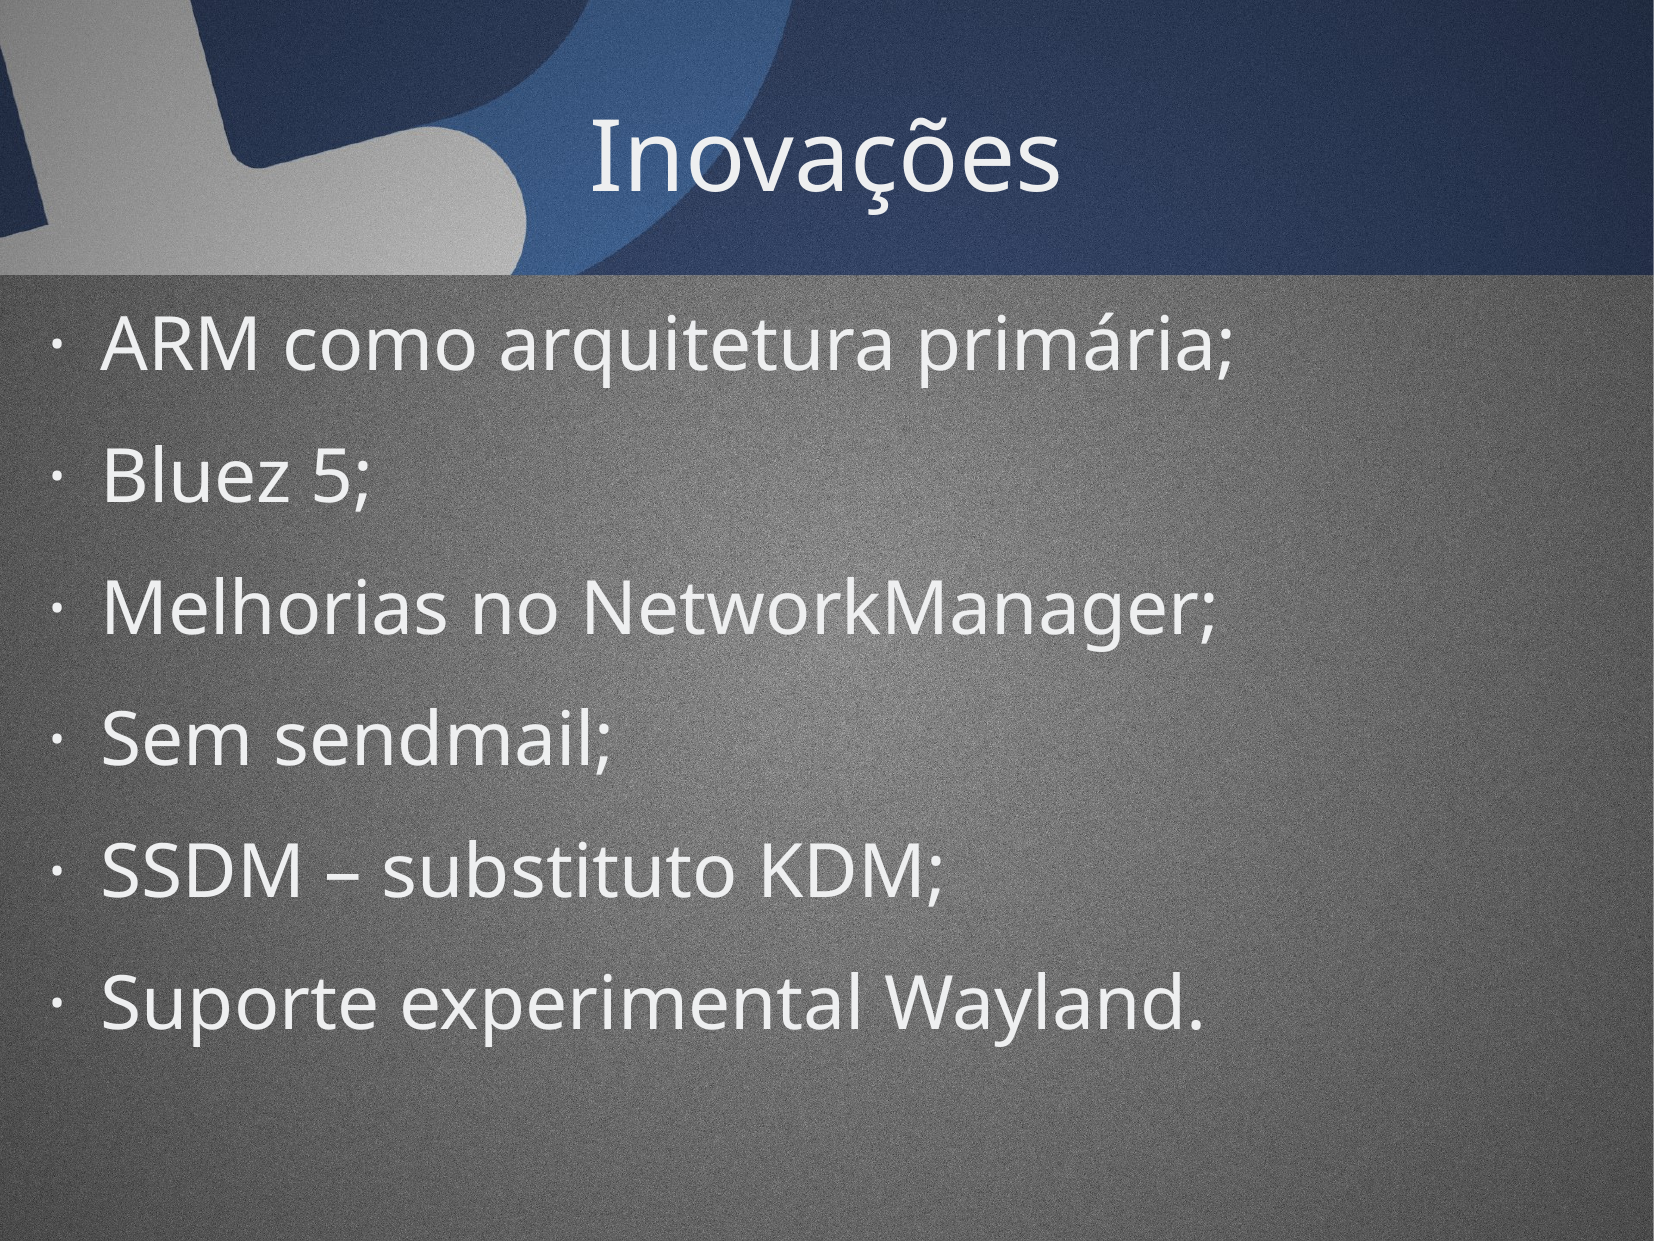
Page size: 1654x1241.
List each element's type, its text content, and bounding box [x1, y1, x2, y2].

picture [0, 0, 1654, 1241]
list ARM como arquitetura primária; Bluez 5; Melhorias no NetworkManager; Sem sendmail; SSDM – substituto KDM; Suporte experimental Wayland. [29, 290, 1572, 1010]
title Inovações [82, 49, 1571, 257]
